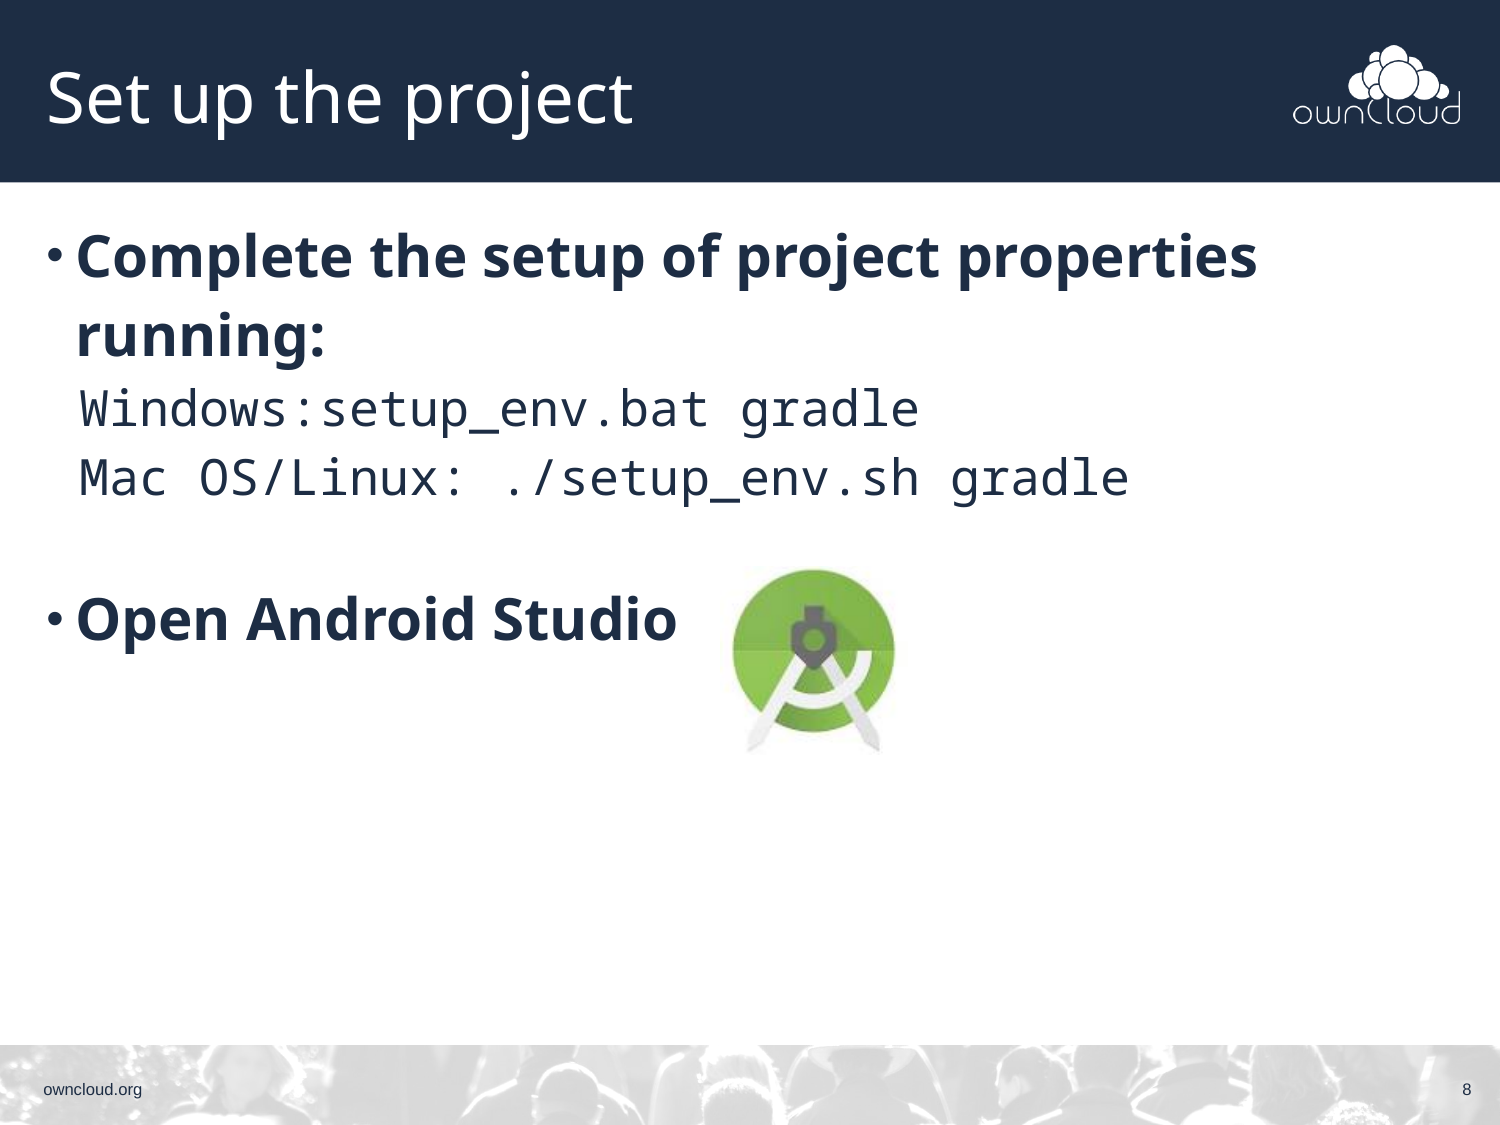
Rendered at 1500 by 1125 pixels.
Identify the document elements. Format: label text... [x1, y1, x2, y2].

picture [0, 1045, 1500, 1125]
picture [720, 566, 908, 755]
picture [1293, 45, 1460, 124]
title Set up the project [46, 5, 1258, 187]
list Complete the setup of project properties running: Windows:setup_env.bat gradle Mac OS/Linux: ./setup_env.sh gradle Open Android Studio [46, 214, 1465, 1026]
